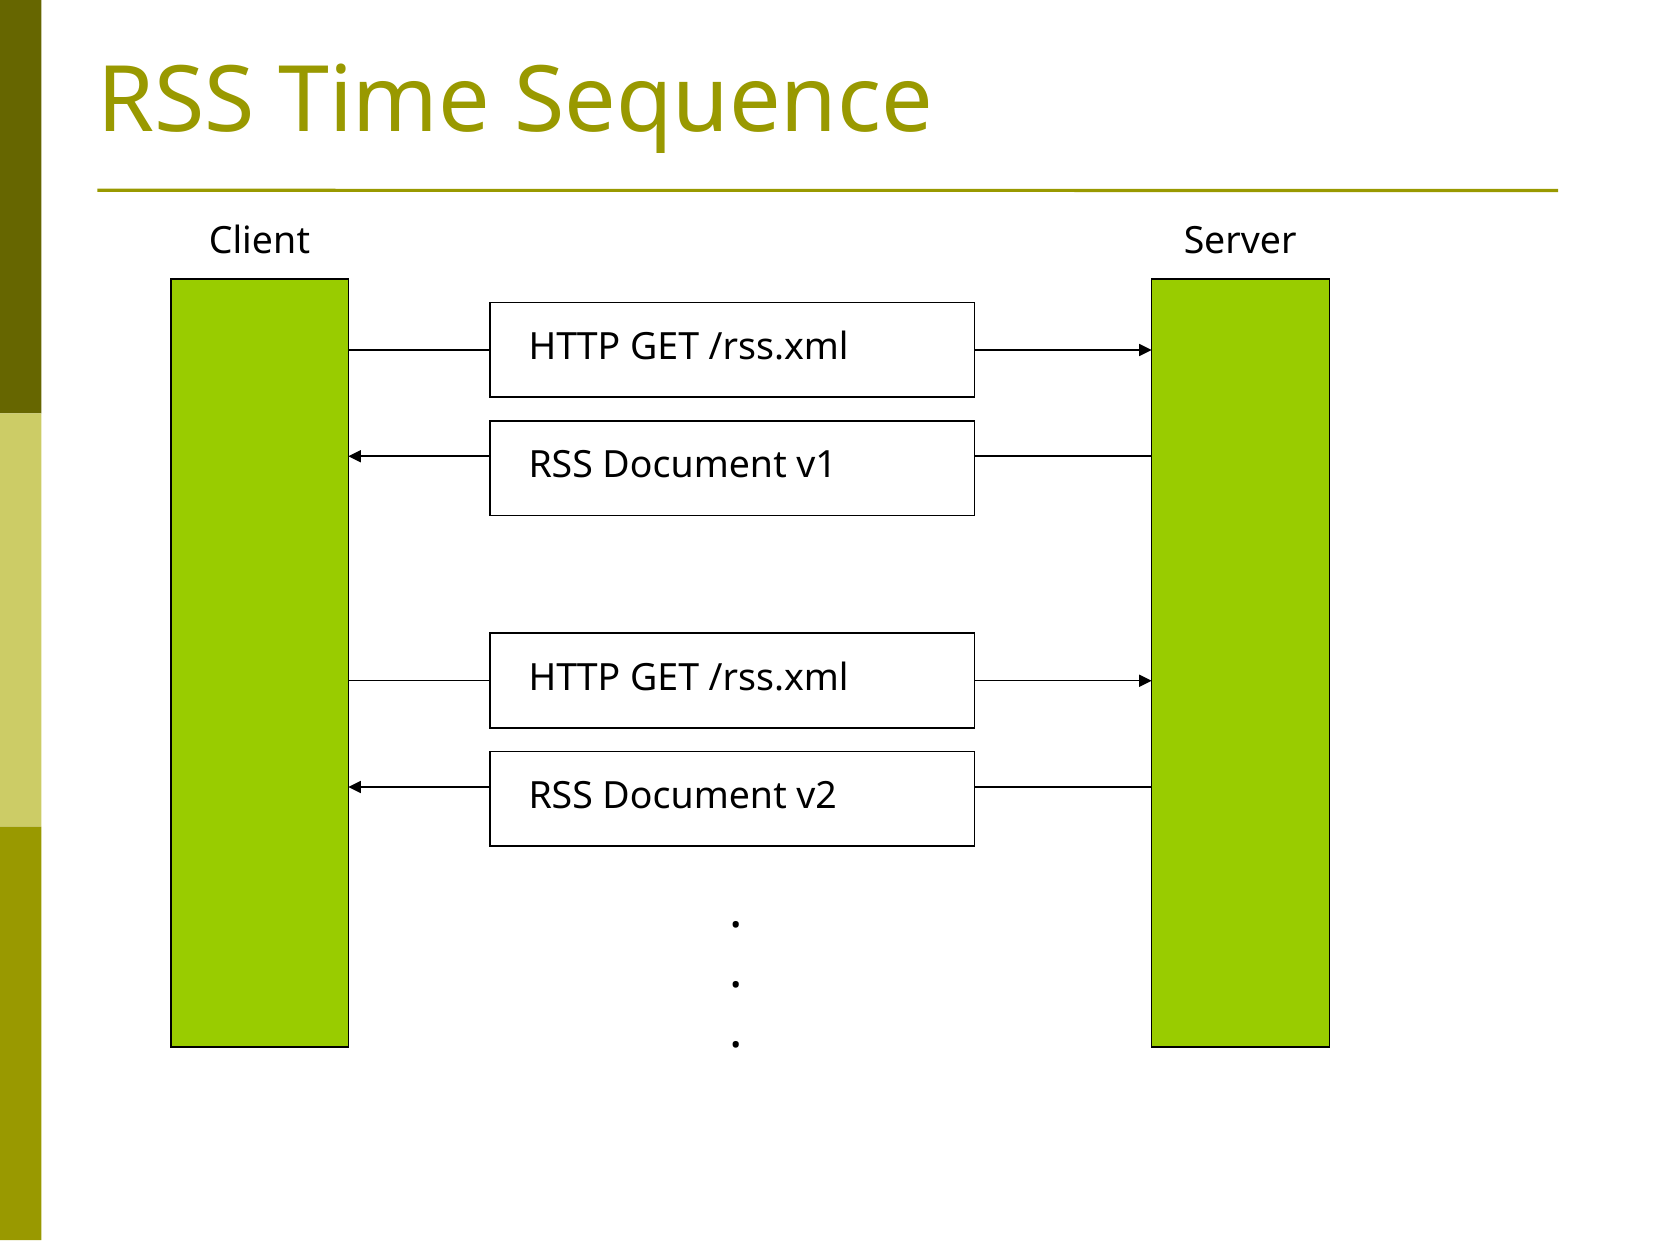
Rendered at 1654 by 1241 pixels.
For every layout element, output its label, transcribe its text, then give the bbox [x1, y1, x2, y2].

text_box [171, 278, 349, 1047]
text_box [490, 302, 975, 398]
text_box [490, 751, 975, 847]
text_box Client [171, 207, 349, 269]
text_box [490, 633, 975, 728]
text_box . . . [714, 869, 798, 1065]
text_box HTTP GET /rss.xml [513, 645, 951, 706]
text_box Server [1151, 207, 1329, 269]
text_box HTTP GET /rss.xml [513, 314, 951, 375]
text_box [1151, 278, 1330, 1047]
text_box RSS Document v1 [513, 432, 951, 493]
text_box [490, 420, 975, 516]
title RSS Time Sequence [82, 0, 1571, 164]
text_box RSS Document v2 [513, 763, 951, 824]
